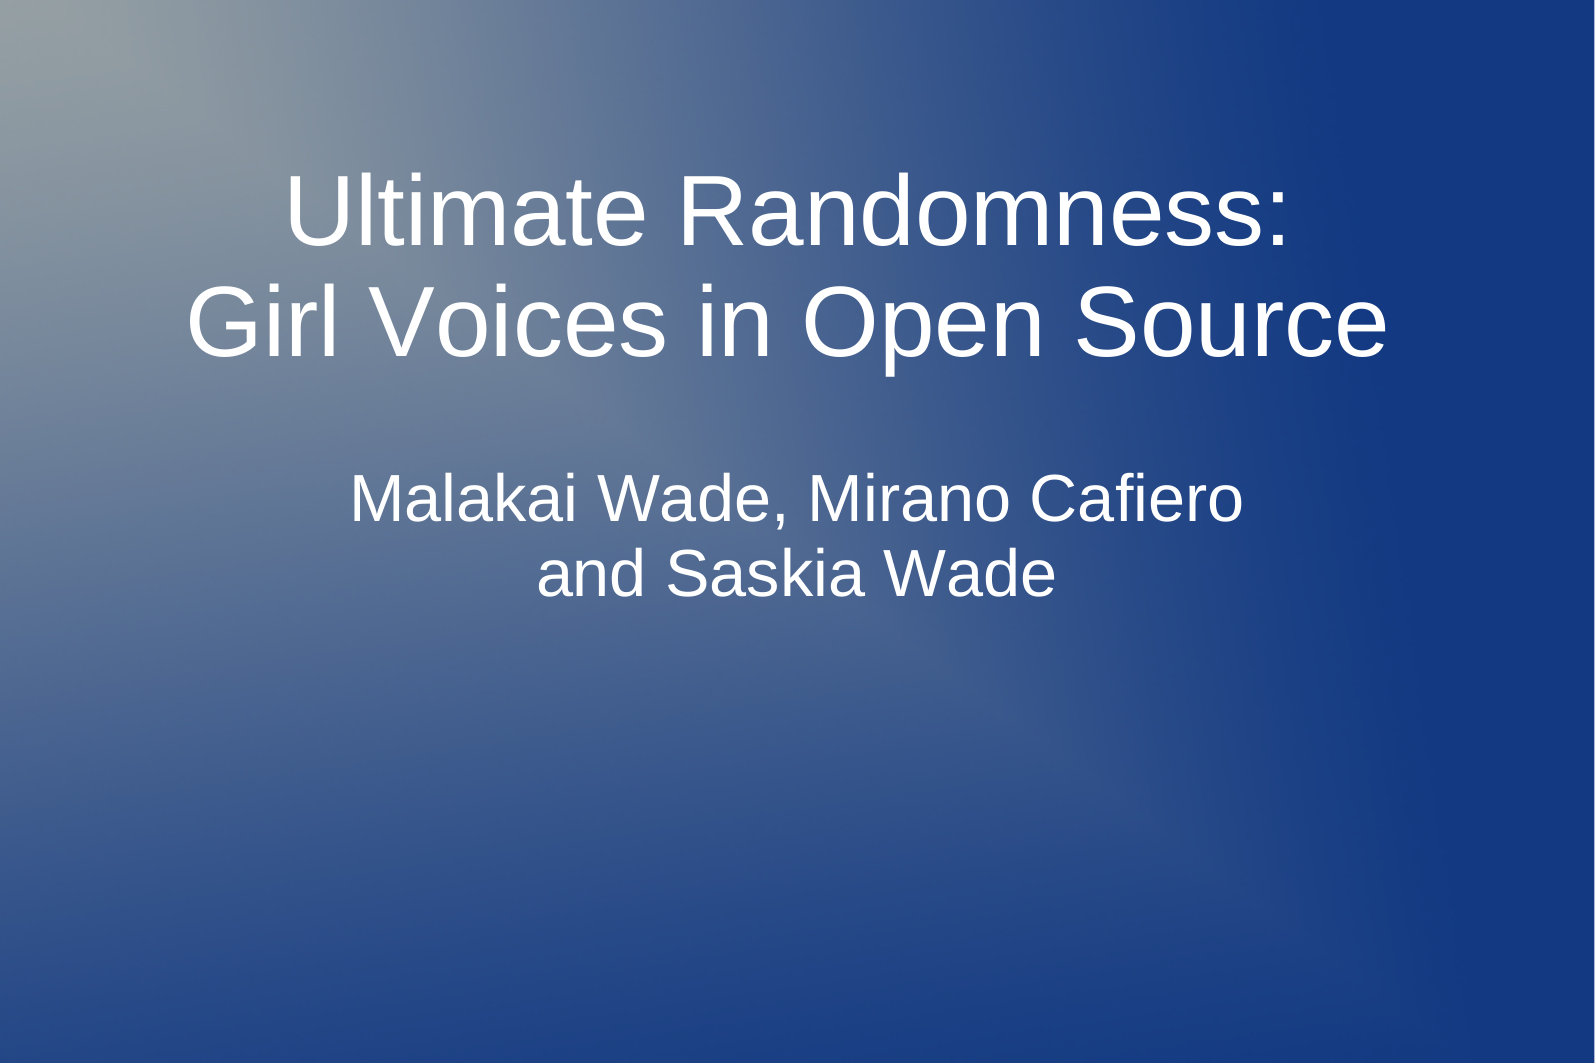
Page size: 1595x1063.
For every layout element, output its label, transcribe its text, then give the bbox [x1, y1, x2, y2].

subtitle Malakai Wade, Mirano Cafiero and Saskia Wade [79, 248, 1515, 951]
title Ultimate Randomness: Girl Voices in Open Source [70, 154, 1506, 378]
picture [0, 0, 1595, 1063]
